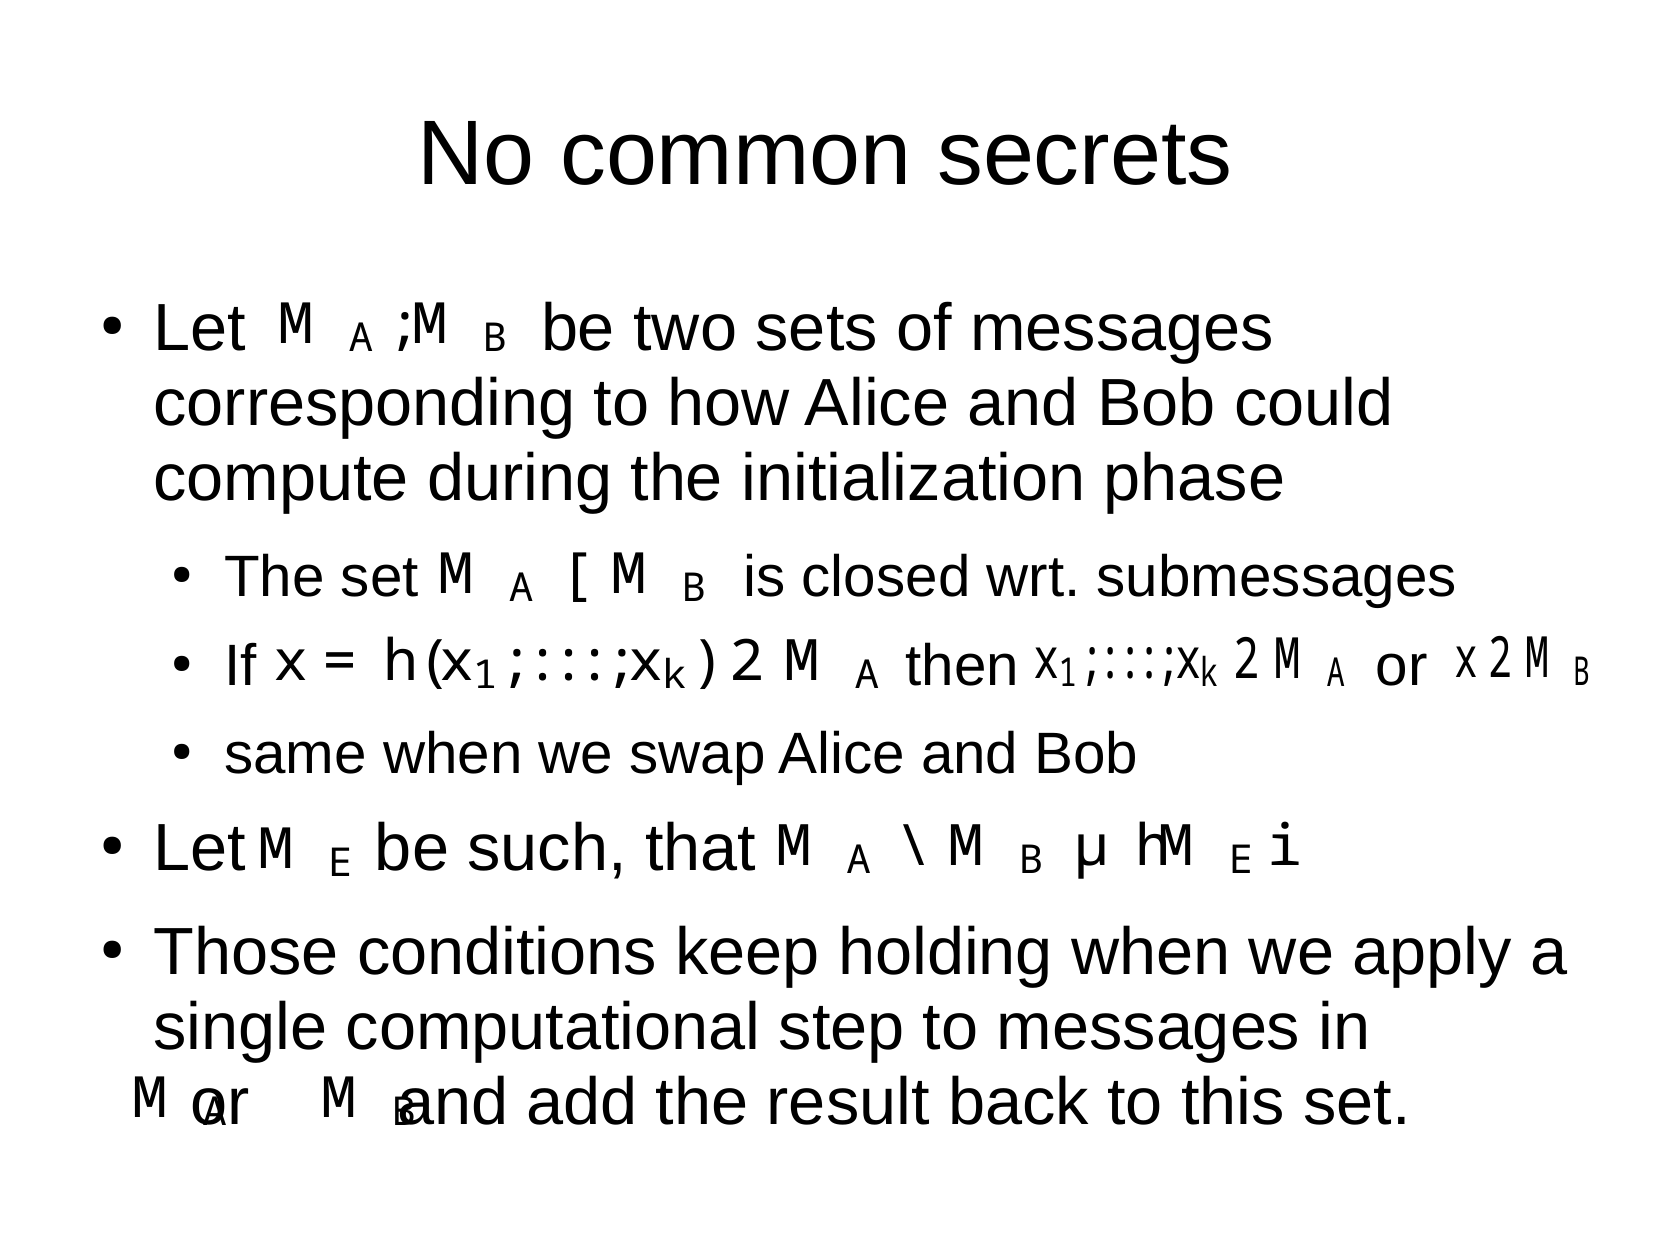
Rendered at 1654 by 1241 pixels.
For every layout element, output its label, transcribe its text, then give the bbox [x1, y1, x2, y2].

picture [253, 825, 377, 883]
picture [268, 631, 900, 700]
picture [1451, 634, 1607, 691]
picture [772, 816, 1310, 885]
title No common secrets [75, 56, 1576, 250]
picture [274, 300, 532, 363]
list Let be two sets of messages corresponding to how Alice and Bob could compute during the initialization phase The set is closed wrt. submessages If then or same when we swap Alice and Bob Let be such, that Those conditions keep holding when we apply a single computational step to messages in or and add the result back to this set. [82, 290, 1571, 1197]
picture [1030, 634, 1363, 698]
picture [434, 550, 727, 608]
picture [128, 1074, 251, 1132]
picture [317, 1074, 440, 1132]
